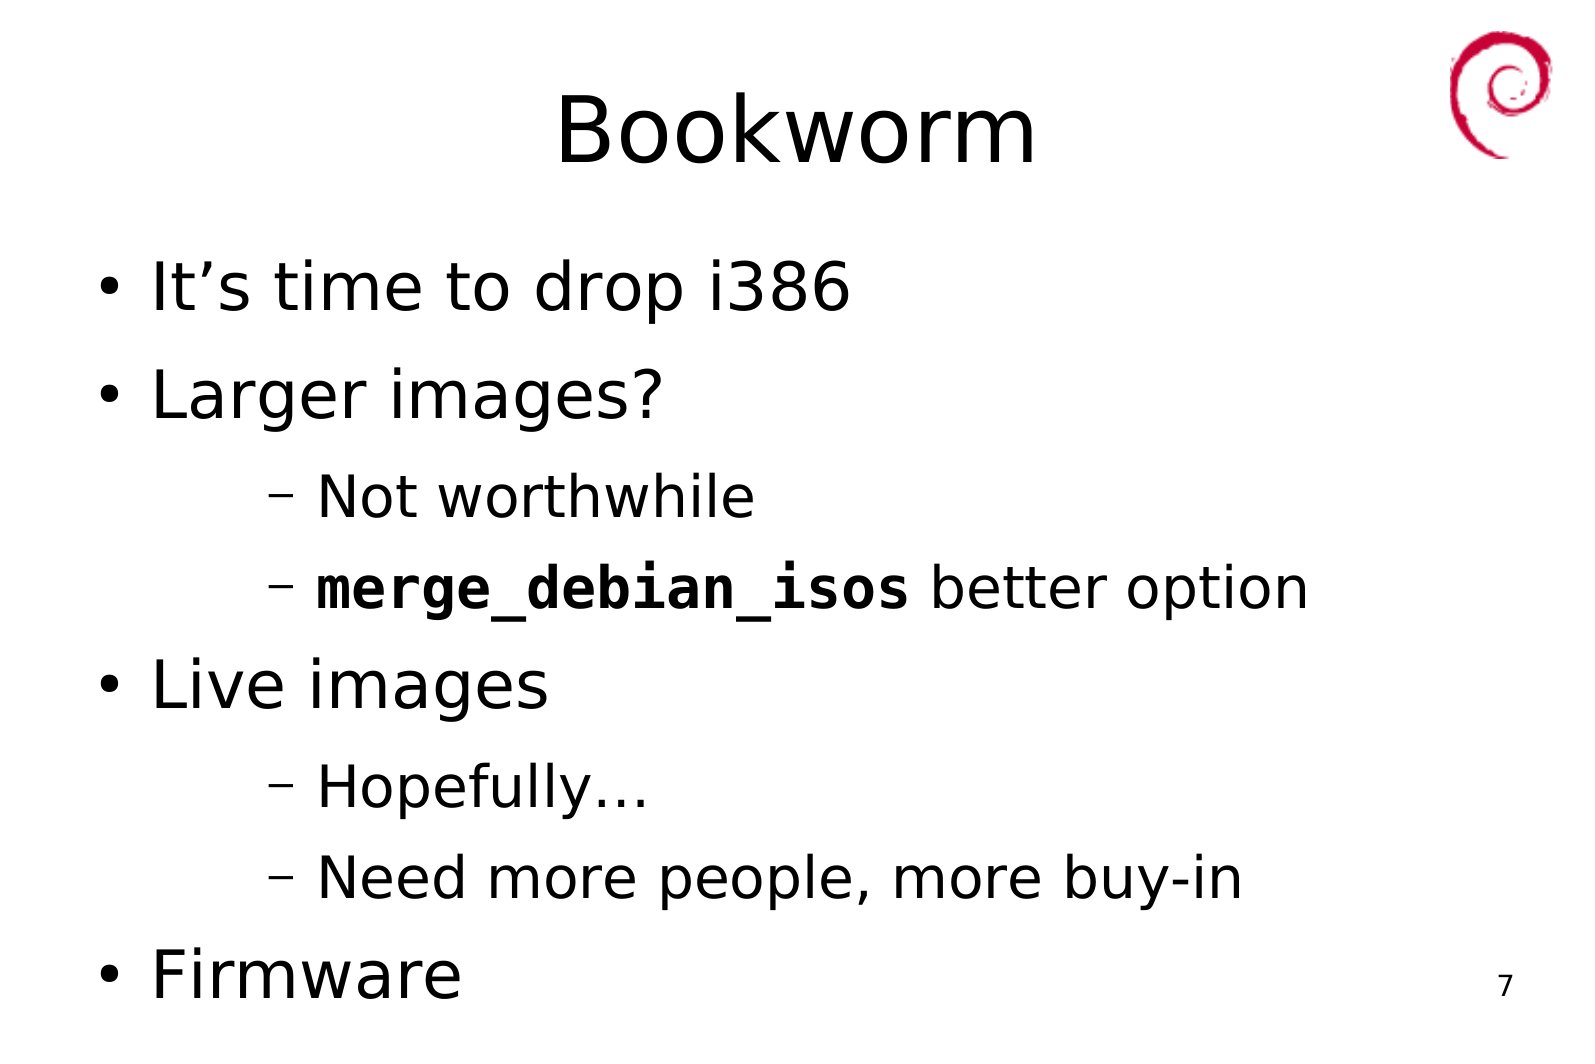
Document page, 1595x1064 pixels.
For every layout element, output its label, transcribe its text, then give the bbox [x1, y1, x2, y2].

title Bookworm [79, 42, 1515, 220]
picture [1450, 31, 1555, 159]
list It’s time to drop i386 Larger images? Not worthwhile merge_debian_isos better option Live images Hopefully… Need more people, more buy-in Firmware [79, 248, 1515, 1015]
